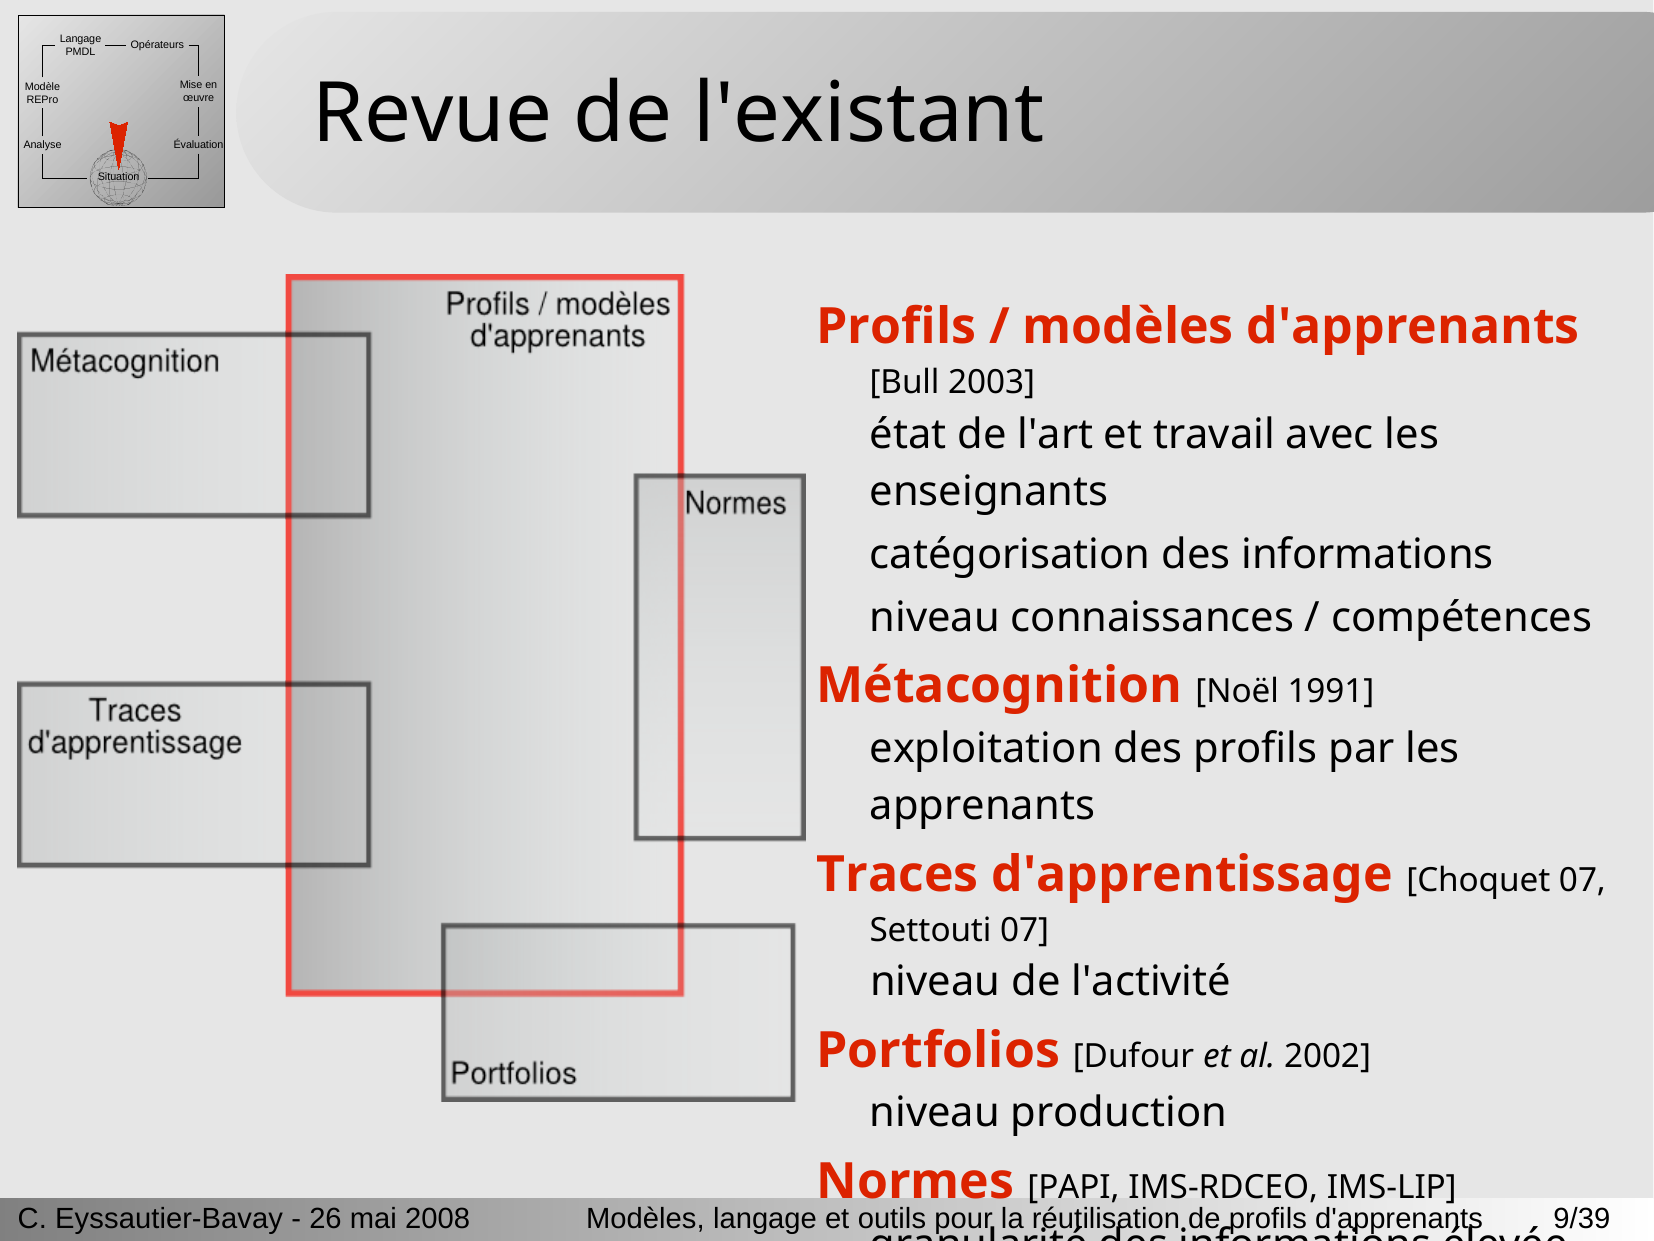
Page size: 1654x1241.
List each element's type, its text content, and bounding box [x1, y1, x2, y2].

text_box [109, 122, 128, 170]
title Revue de l'existant [312, 6, 1654, 214]
list Profils / modèles d'apprenants [Bull 2003] état de l'art et travail avec les enseignants catégorisation des informations niveau connaissances / compétences Métacognition [Noël 1991] exploitation des profils par les apprenants Traces d'apprentissage [Choquet 07, Settouti 07] niveau de l'activité Portfolios [Dufour et al. 2002] niveau production Normes [PAPI, IMS-RDCEO, IMS-LIP] granularité des informations élevée [806, 290, 1642, 1094]
chart [12, 13, 227, 213]
picture [17, 274, 806, 1102]
